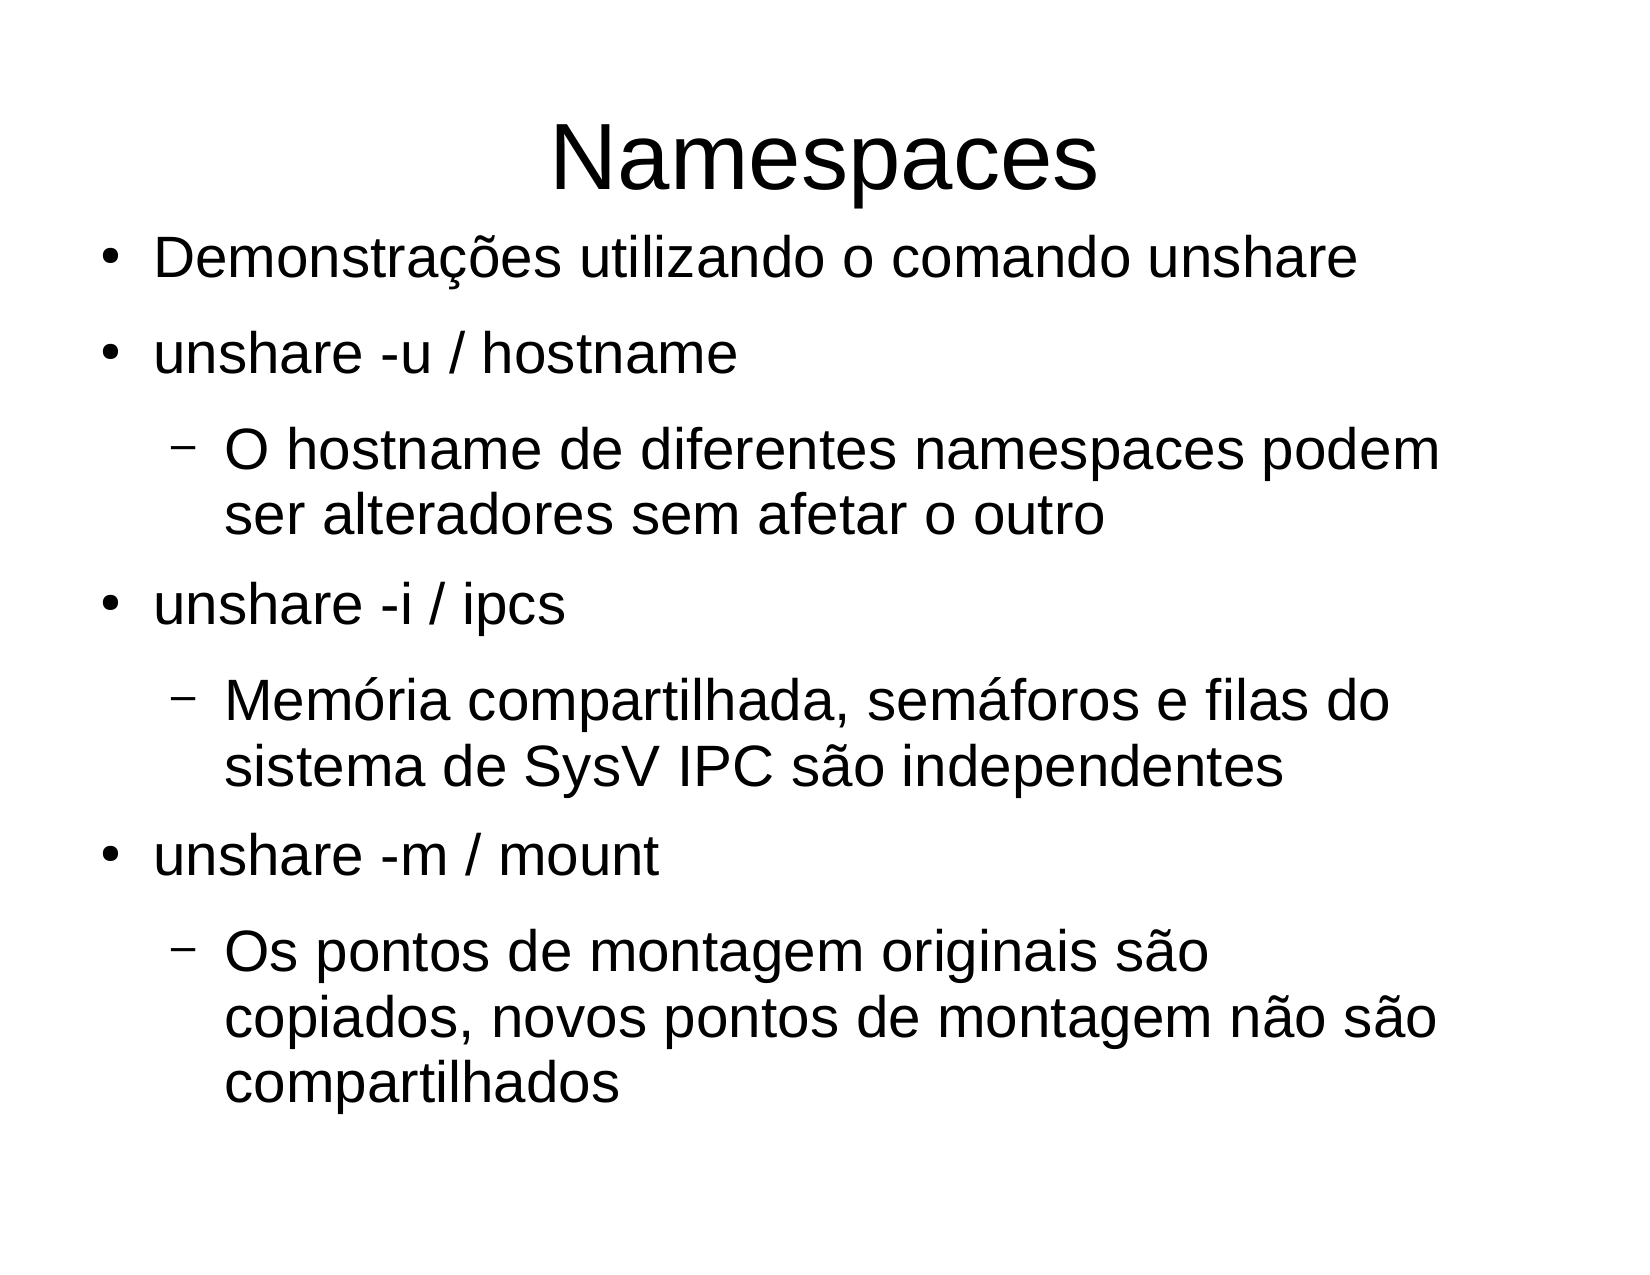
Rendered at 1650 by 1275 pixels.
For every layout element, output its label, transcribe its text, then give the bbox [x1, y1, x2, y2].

title Namespaces [82, 50, 1568, 264]
list Demonstrações utilizando o comando unshare unshare -u / hostname O hostname de diferentes namespaces podem ser alteradores sem afetar o outro unshare -i / ipcs Memória compartilhada, semáforos e filas do sistema de SysV IPC são independentes unshare -m / mount Os pontos de montagem originais são copiados, novos pontos de montagem não são compartilhados [82, 225, 1463, 1175]
